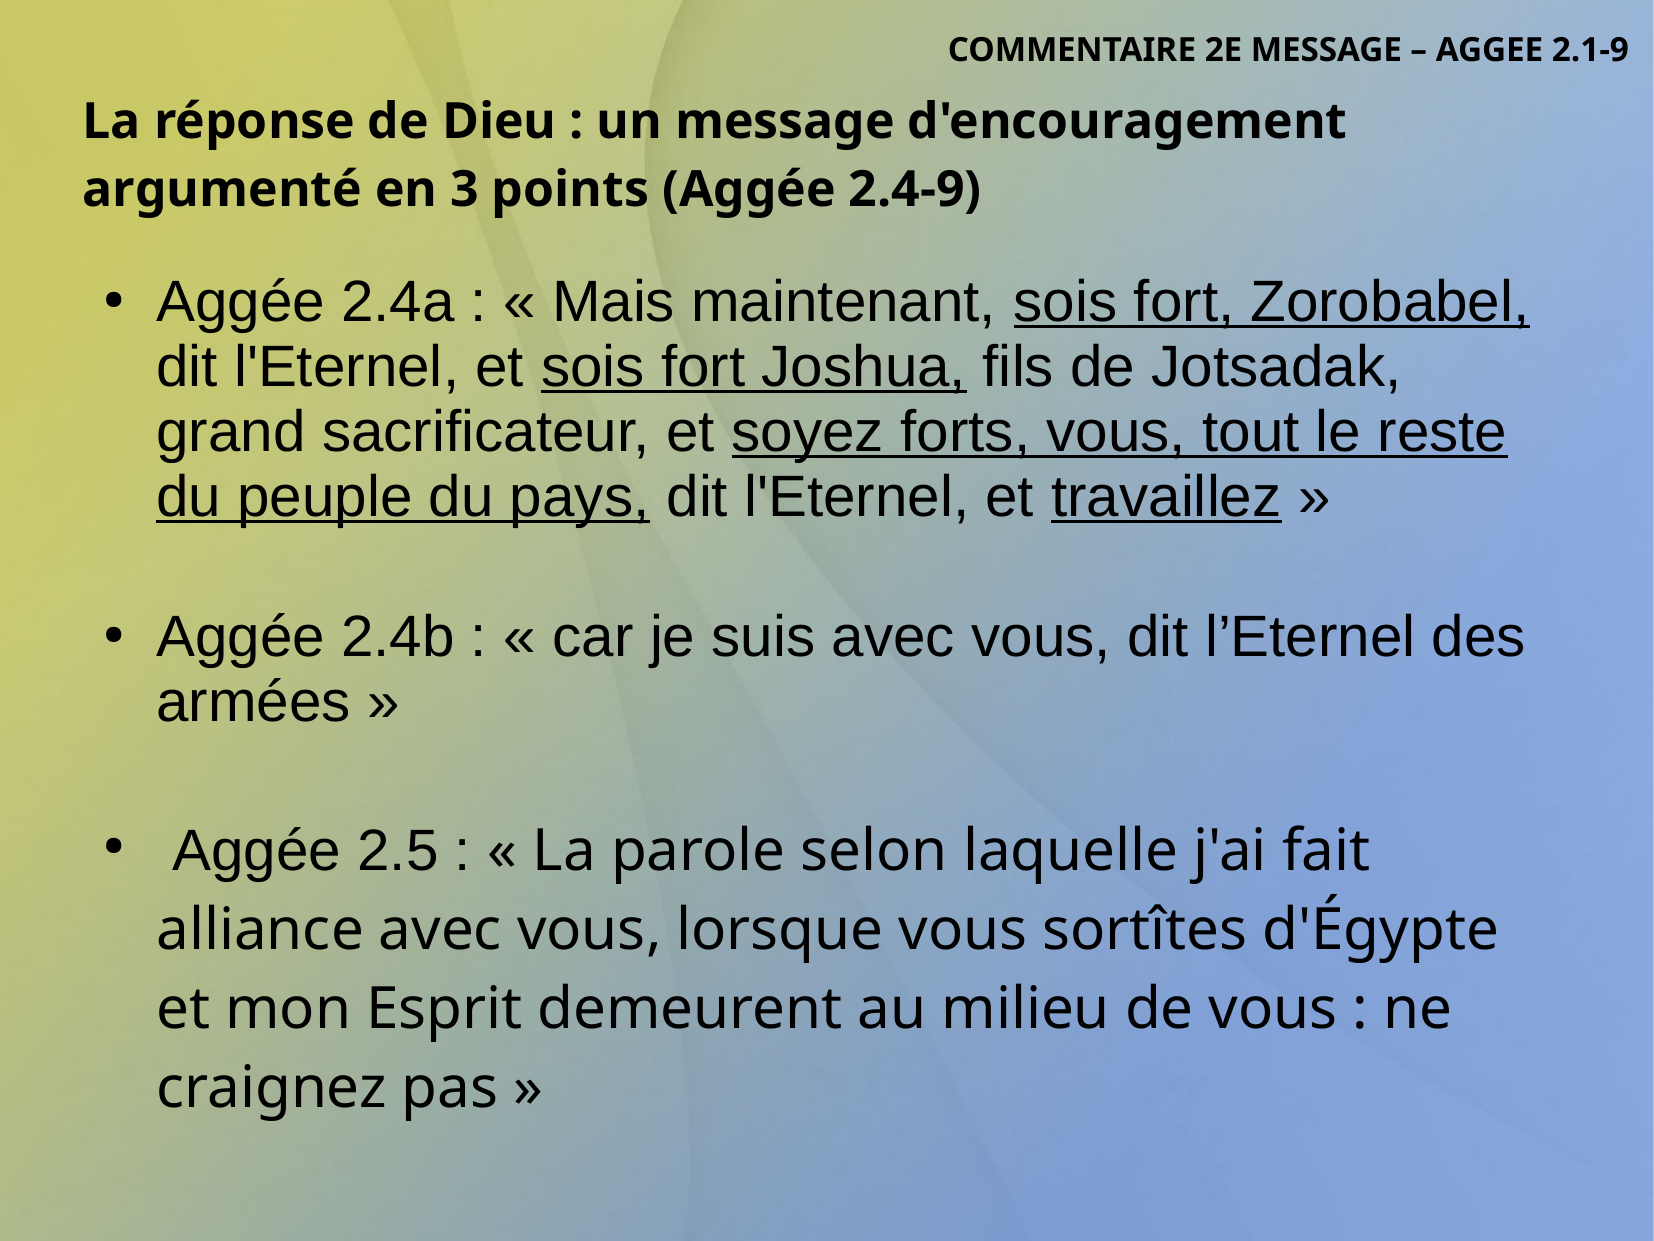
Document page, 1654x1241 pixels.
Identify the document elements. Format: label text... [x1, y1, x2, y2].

title La réponse de Dieu : un message d'encouragement argumenté en 3 points (Aggée 2.4-9) [82, 49, 1571, 257]
picture [0, 0, 1654, 1241]
list Aggée 2.4a : « Mais maintenant, sois fort, Zorobabel, dit l'Eternel, et sois fort Joshua, fils de Jotsadak, grand sacrificateur, et soyez forts, vous, tout le reste du peuple du pays, dit l'Eternel, et travaillez » Aggée 2.4b : « car je suis avec vous, dit l’Eternel des armées » Aggée 2.5 : « La parole selon laquelle j'ai fait alliance avec vous, lorsque vous sortîtes d'Égypte et mon Esprit demeurent au milieu de vous : ne craignez pas » [82, 265, 1571, 1091]
title COMMENTAIRE 2E MESSAGE – AGGEE 2.1-9 [797, 14, 1630, 83]
